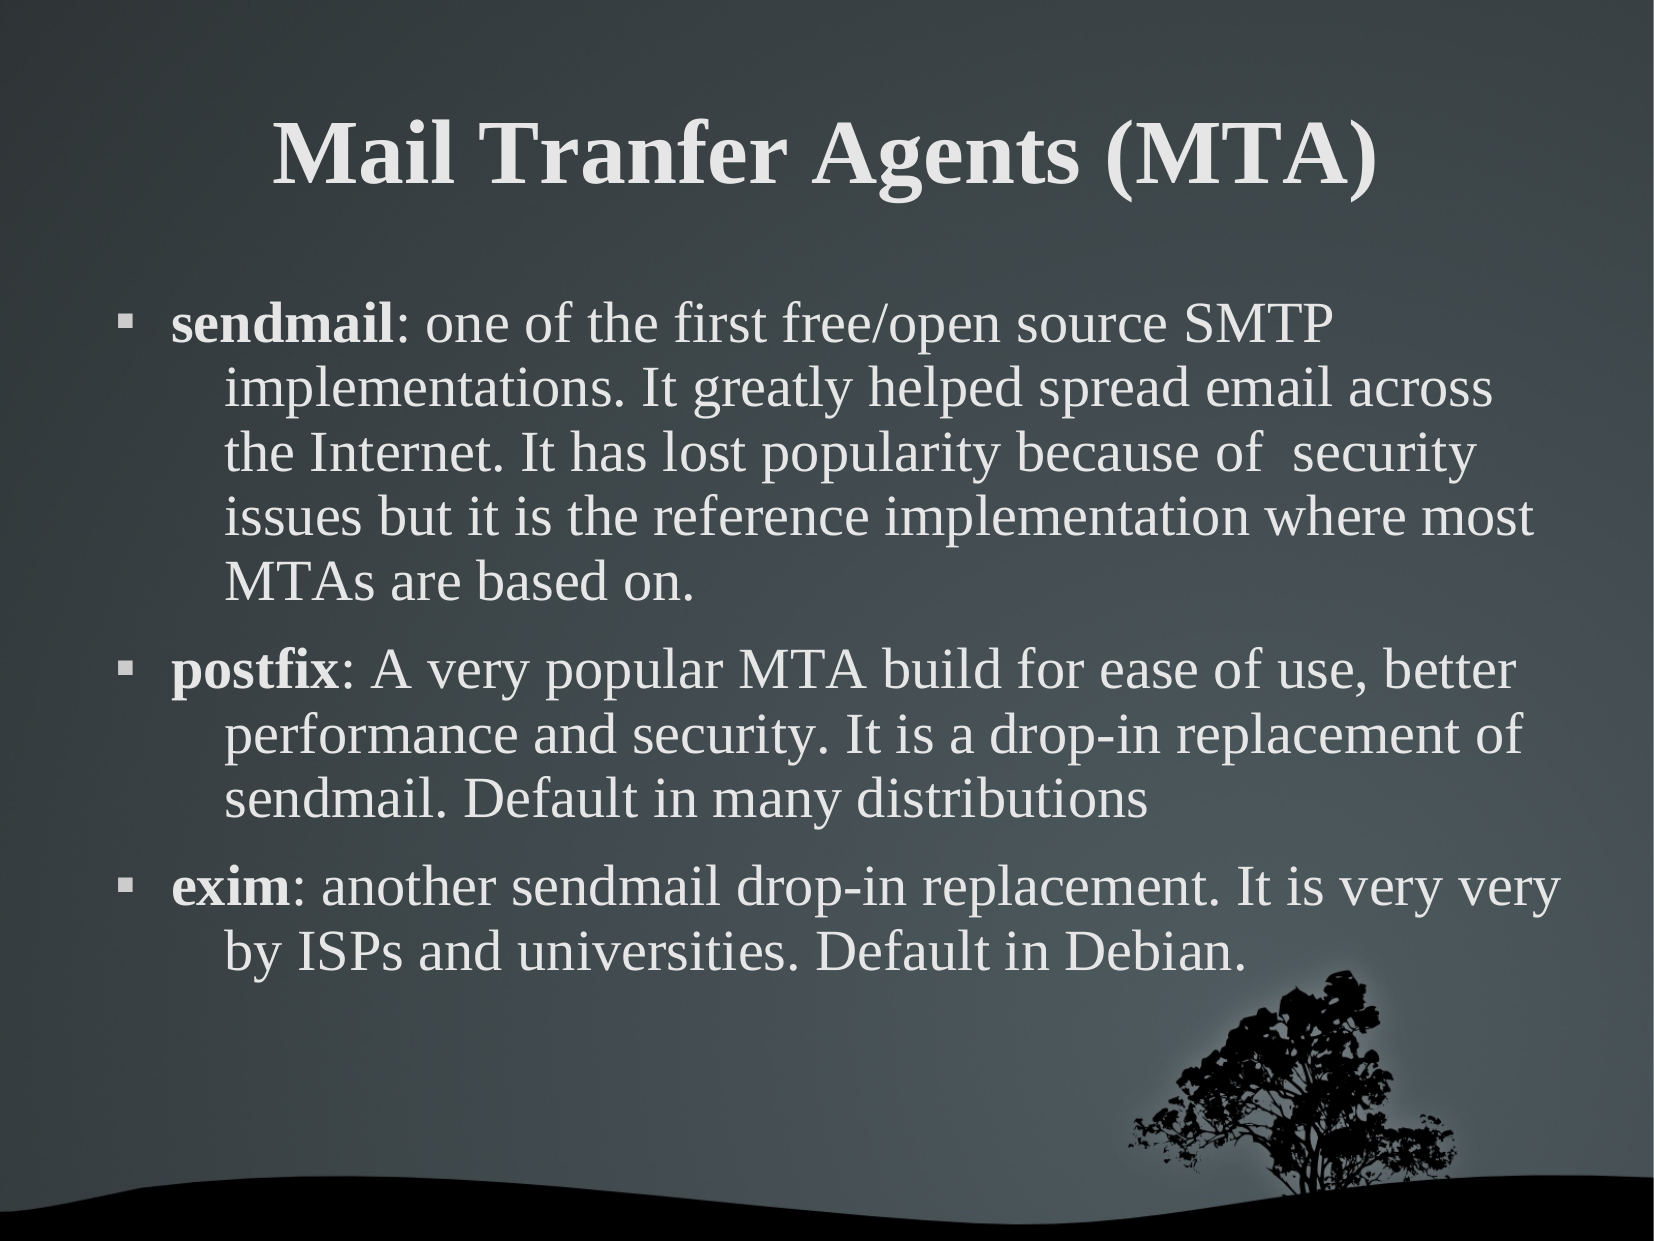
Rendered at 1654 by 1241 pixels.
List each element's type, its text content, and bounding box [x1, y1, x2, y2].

list sendmail: one of the first free/open source SMTP implementations. It greatly helped spread email across the Internet. It has lost popularity because of security issues but it is the reference implementation where most MTAs are based on. postfix: A very popular MTA build for ease of use, better performance and security. It is a drop-in replacement of sendmail. Default in many distributions exim: another sendmail drop-in replacement. It is very very by ISPs and universities. Default in Debian. [82, 290, 1571, 1227]
title Mail Tranfer Agents (MTA) [82, 49, 1571, 257]
picture [0, 0, 1654, 1241]
